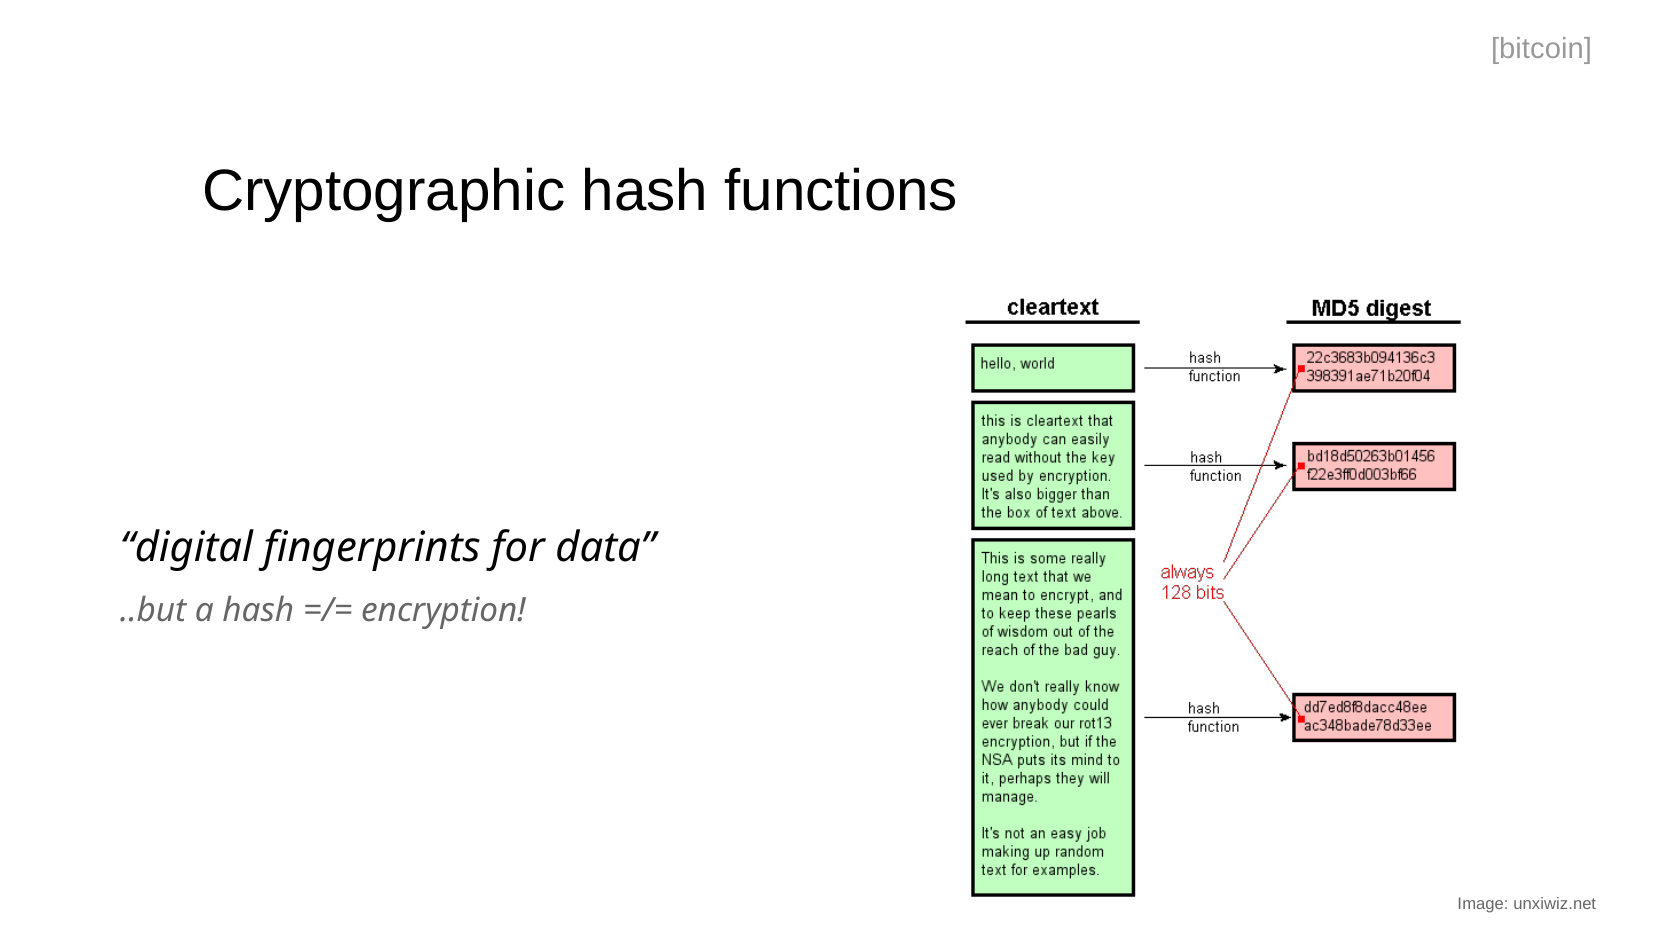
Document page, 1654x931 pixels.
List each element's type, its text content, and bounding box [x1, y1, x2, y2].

text_box Image: unxiwiz.net [1442, 887, 1654, 931]
picture [961, 277, 1478, 906]
text_box Cryptographic hash functions [187, 150, 1201, 295]
text_box “digital fingerprints for data” ..but a hash =/= encryption! [105, 509, 806, 688]
text_box [bitcoin] [1476, 24, 1623, 76]
